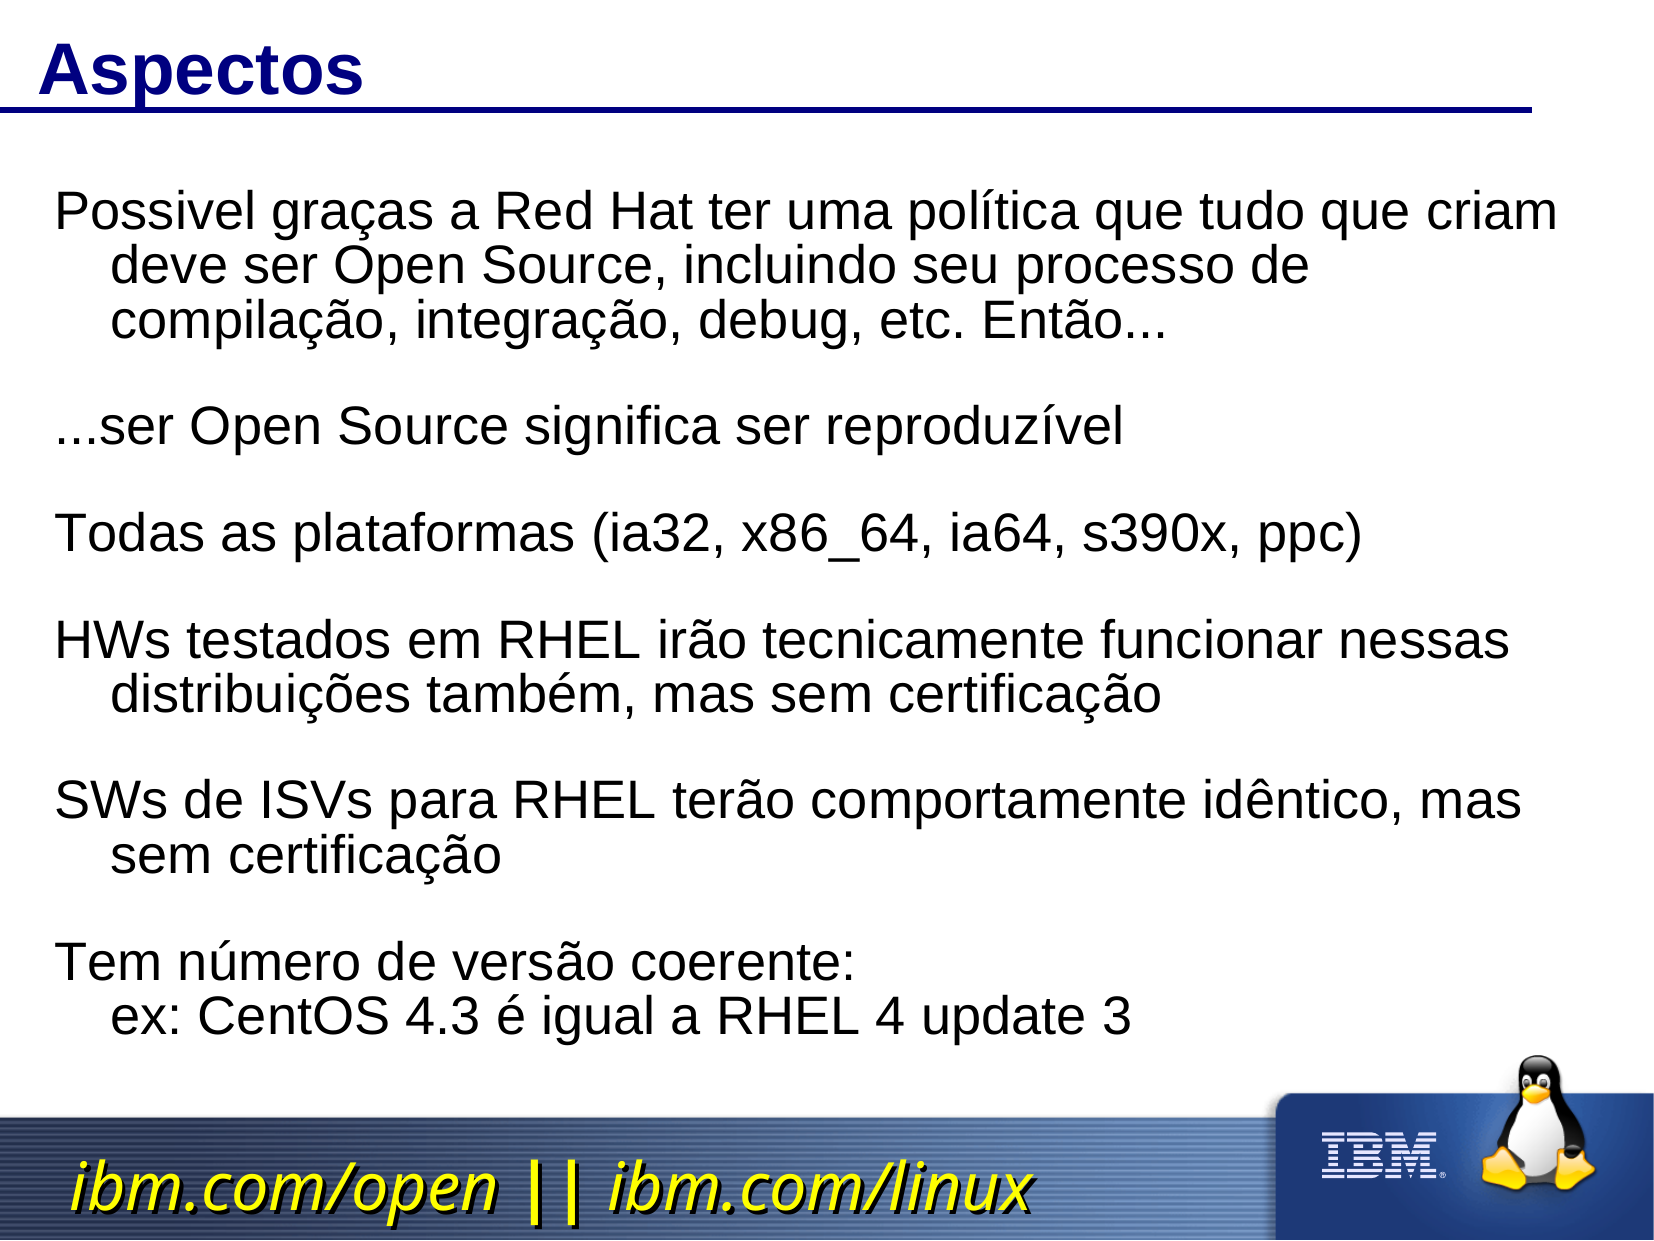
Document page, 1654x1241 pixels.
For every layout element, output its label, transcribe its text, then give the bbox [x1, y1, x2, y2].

picture [0, 1054, 1654, 1240]
text_box Aspectos [22, 15, 1433, 118]
list Possivel graças a Red Hat ter uma política que tudo que criam deve ser Open Source, incluindo seu processo de compilação, integração, debug, etc. Então... ...ser Open Source significa ser reproduzível Todas as plataformas (ia32, x86_64, ia64, s390x, ppc) HWs testados em RHEL irão tecnicamente funcionar nessas distribuições também, mas sem certificação SWs de ISVs para RHEL terão comportamente idêntico, mas sem certificação Tem número de versão coerente: ex: CentOS 4.3 é igual a RHEL 4 update 3 [54, 186, 1576, 1056]
